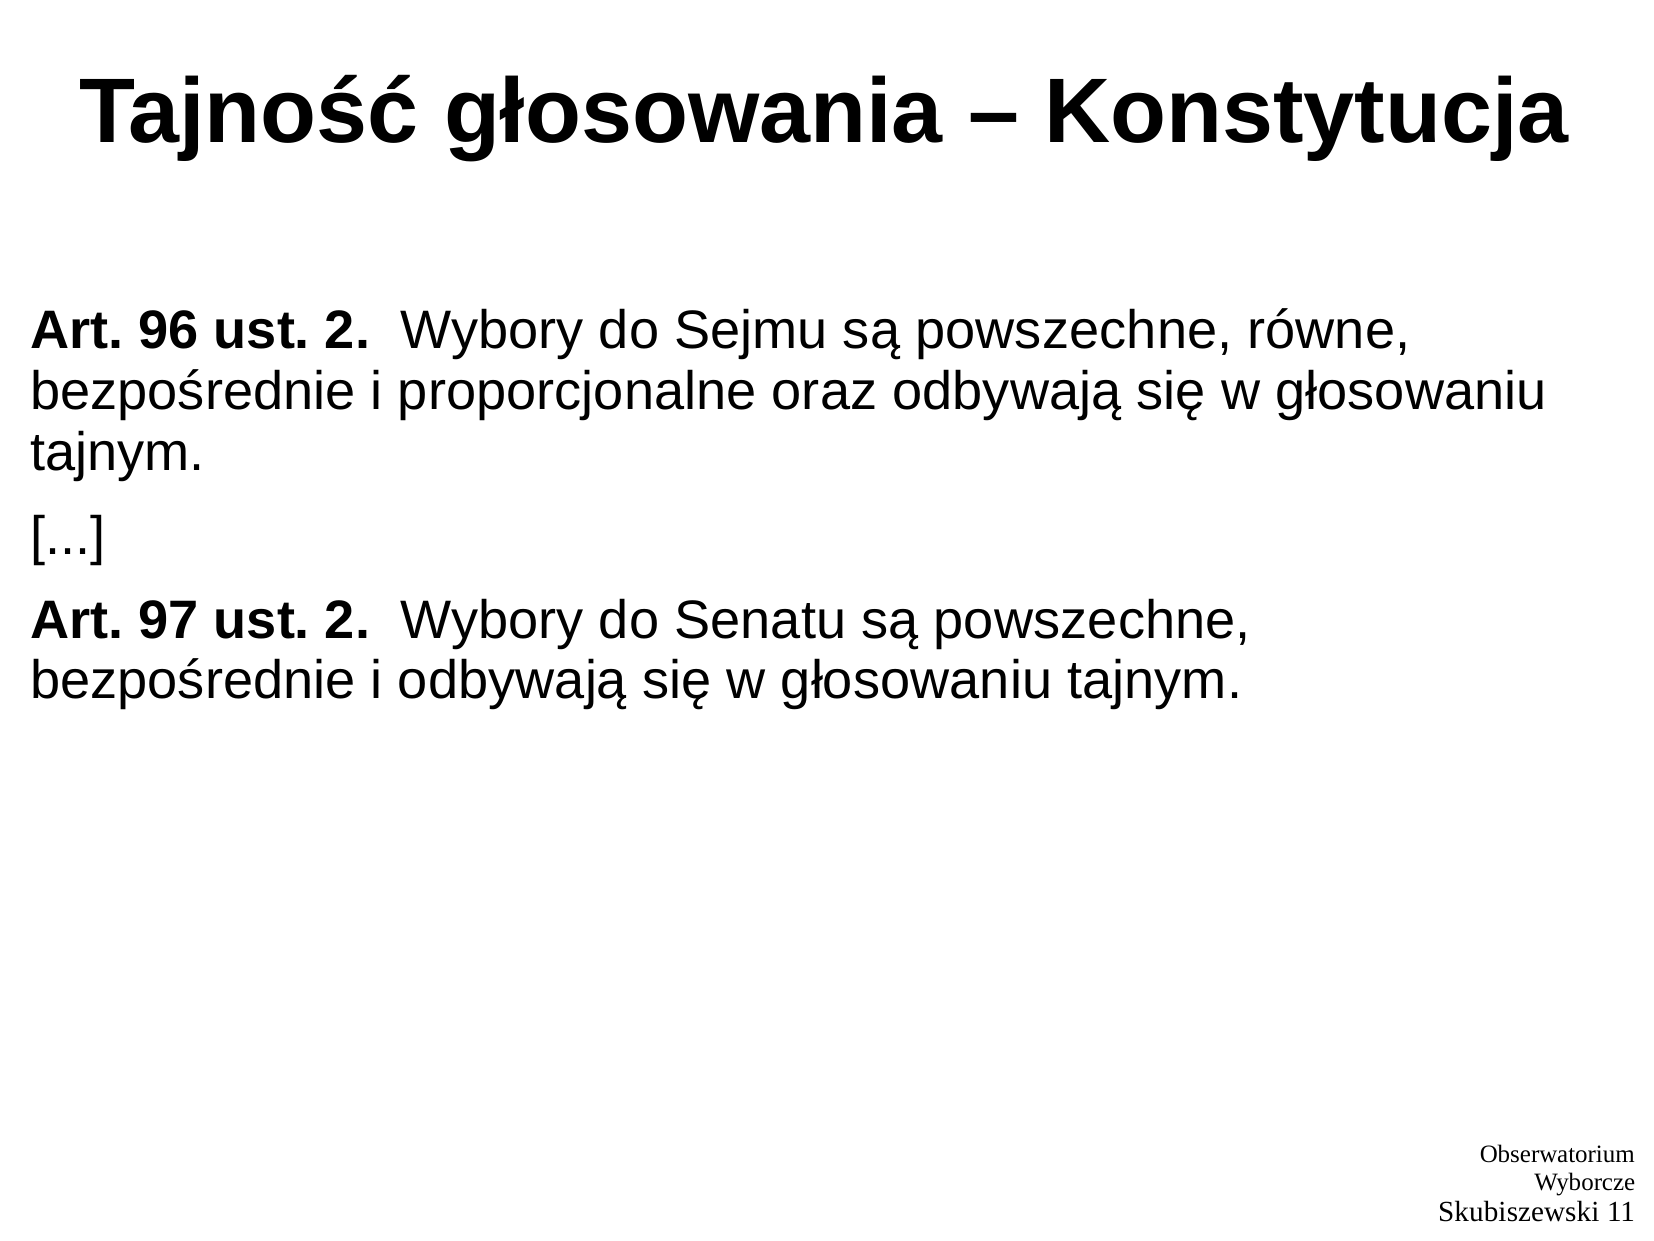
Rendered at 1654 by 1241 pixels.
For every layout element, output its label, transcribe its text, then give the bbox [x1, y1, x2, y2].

title Tajność głosowania – Konstytucja [60, 60, 1591, 266]
text_box [819, 581, 850, 658]
list Art. 96 ust. 2. Wybory do Sejmu są powszechne, równe, bezpośrednie i proporcjonalne oraz odbywają się w głosowaniu tajnym. [...] Art. 97 ust. 2. Wybory do Senatu są powszechne, bezpośrednie i odbywają się w głosowaniu tajnym. [30, 300, 1583, 1201]
